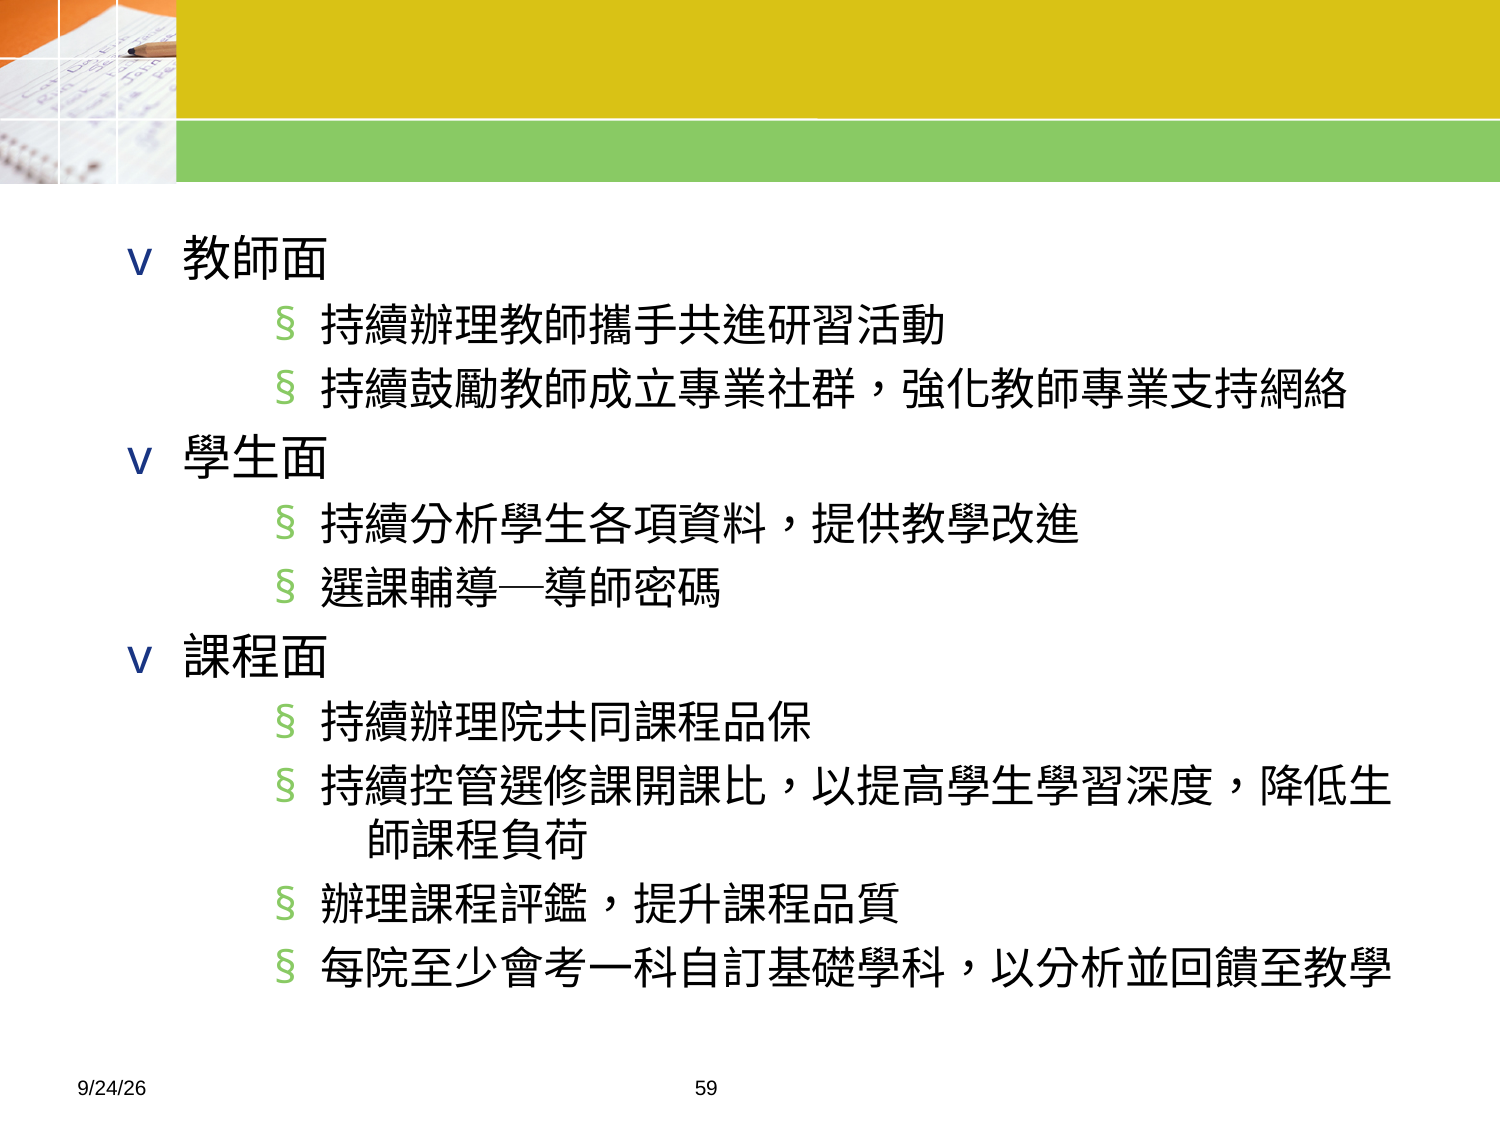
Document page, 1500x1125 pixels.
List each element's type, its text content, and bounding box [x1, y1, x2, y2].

list 教師面 持續辦理教師攜手共進研習活動 持續鼓勵教師成立專業社群，強化教師專業支持網絡 學生面 持續分析學生各項資料，提供教學改進 選課輔導─導師密碼 課程面 持續辦理院共同課程品保 持續控管選修課開課比，以提高學生學習深度，降低生師課程負荷 辦理課程評鑑，提升課程品質 每院至少會考一科自訂基礎學科，以分析並回饋至教學 [112, 220, 1413, 1059]
text_box [62, 1067, 376, 1111]
text_box [637, 1067, 775, 1111]
